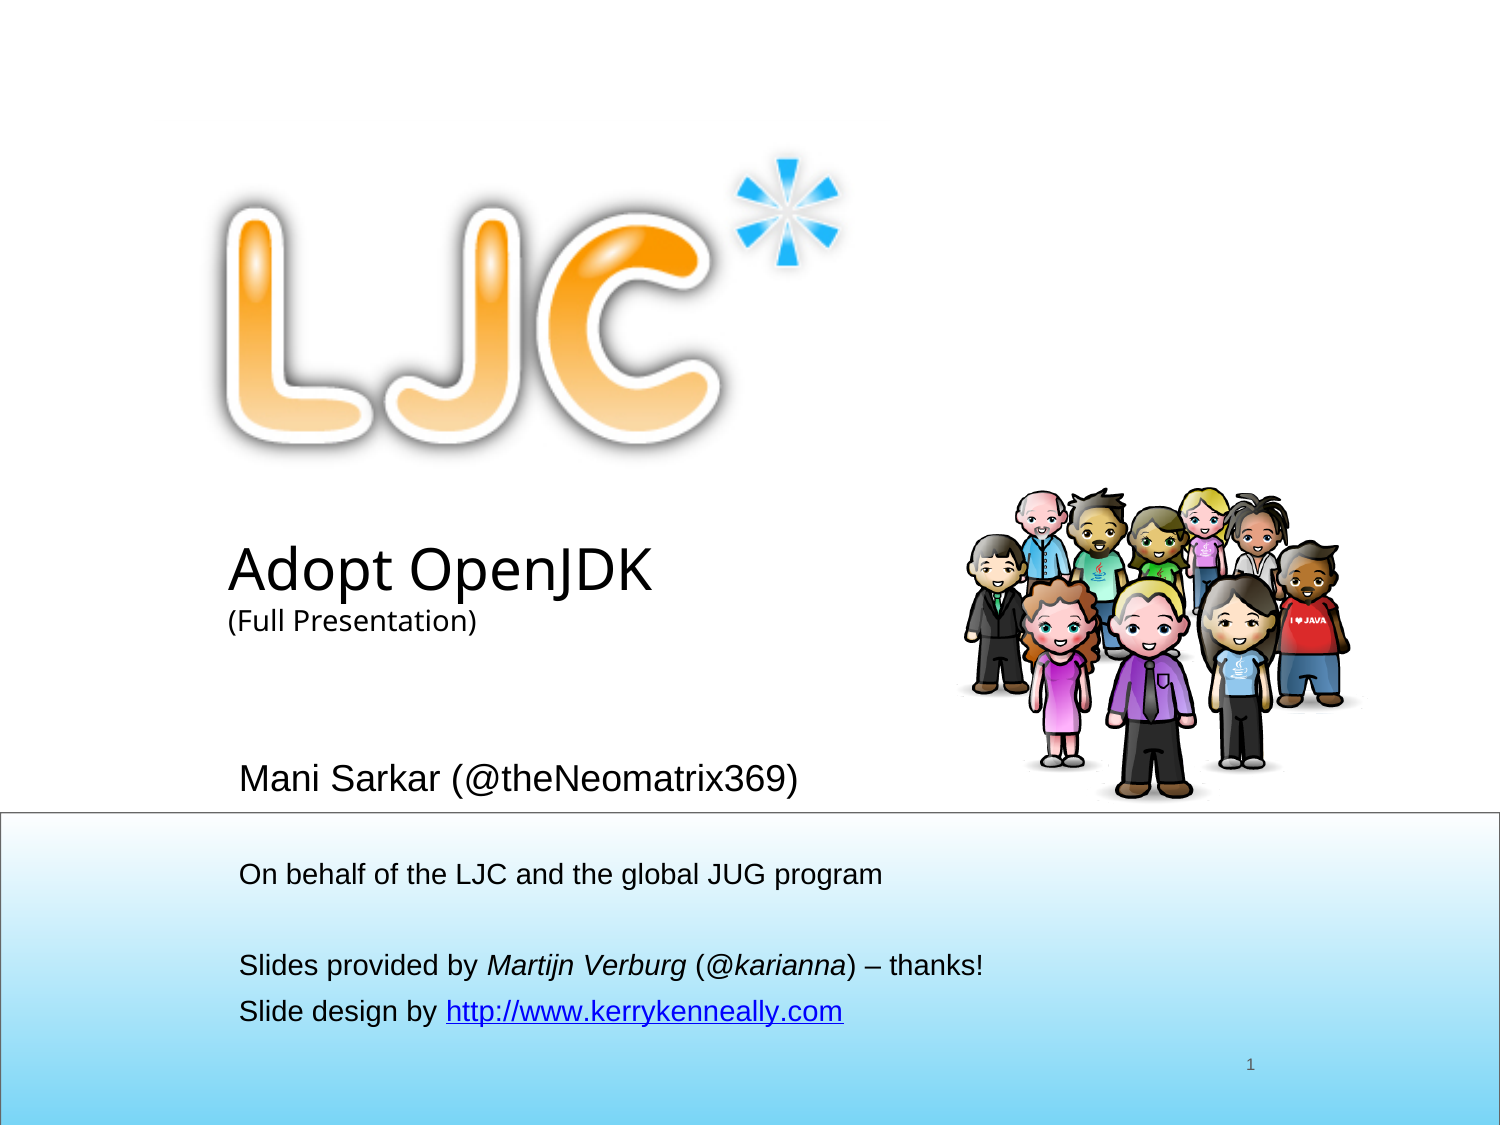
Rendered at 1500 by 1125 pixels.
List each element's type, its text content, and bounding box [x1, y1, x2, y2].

text_box [1383, 812, 1500, 1125]
picture [929, 453, 1391, 830]
picture [154, 119, 891, 483]
list Mani Sarkar (@theNeomatrix369) On behalf of the LJC and the global JUG program Slides provided by Martijn Verburg (@karianna) – thanks! Slide design by http://www.kerrykenneally.com [224, 746, 1383, 1125]
title Adopt OpenJDK (Full Presentation) [213, 492, 939, 747]
text_box [0, 812, 224, 1125]
